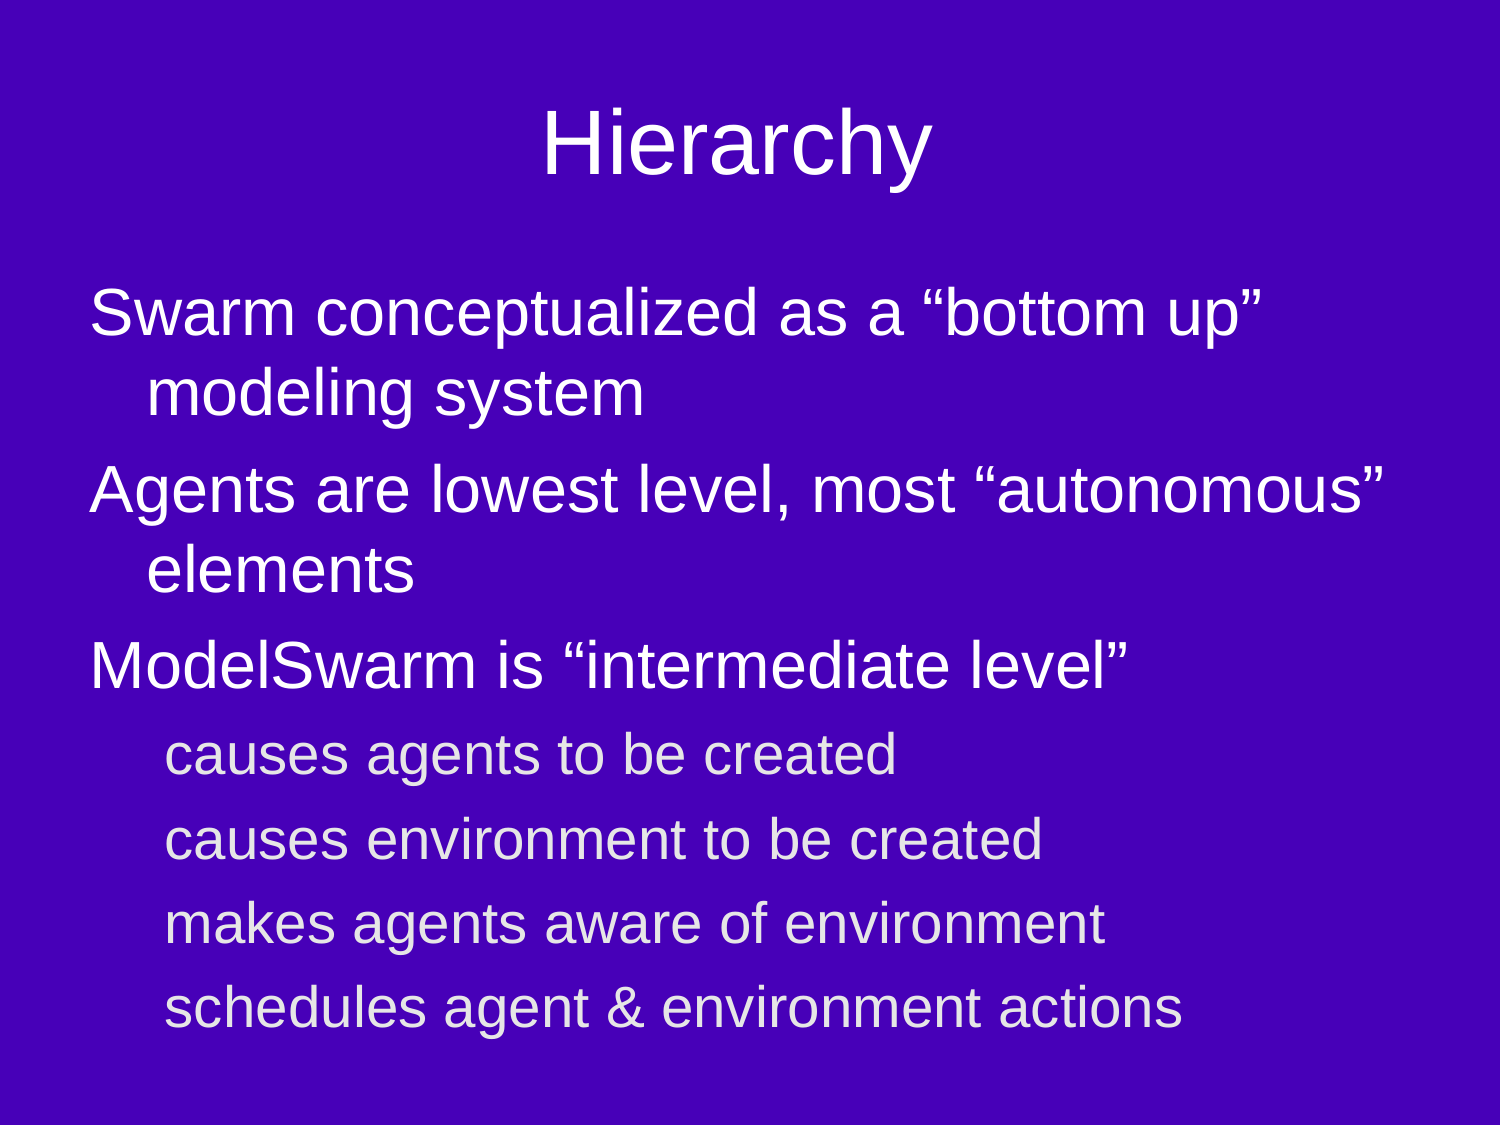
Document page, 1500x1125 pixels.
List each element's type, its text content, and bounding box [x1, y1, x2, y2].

title Hierarchy [75, 37, 1426, 241]
list Swarm conceptualized as a “bottom up” modeling system Agents are lowest level, most “autonomous” elements ModelSwarm is “intermediate level” causes agents to be created causes environment to be created makes agents aware of environment schedules agent & environment actions [75, 262, 1426, 1043]
